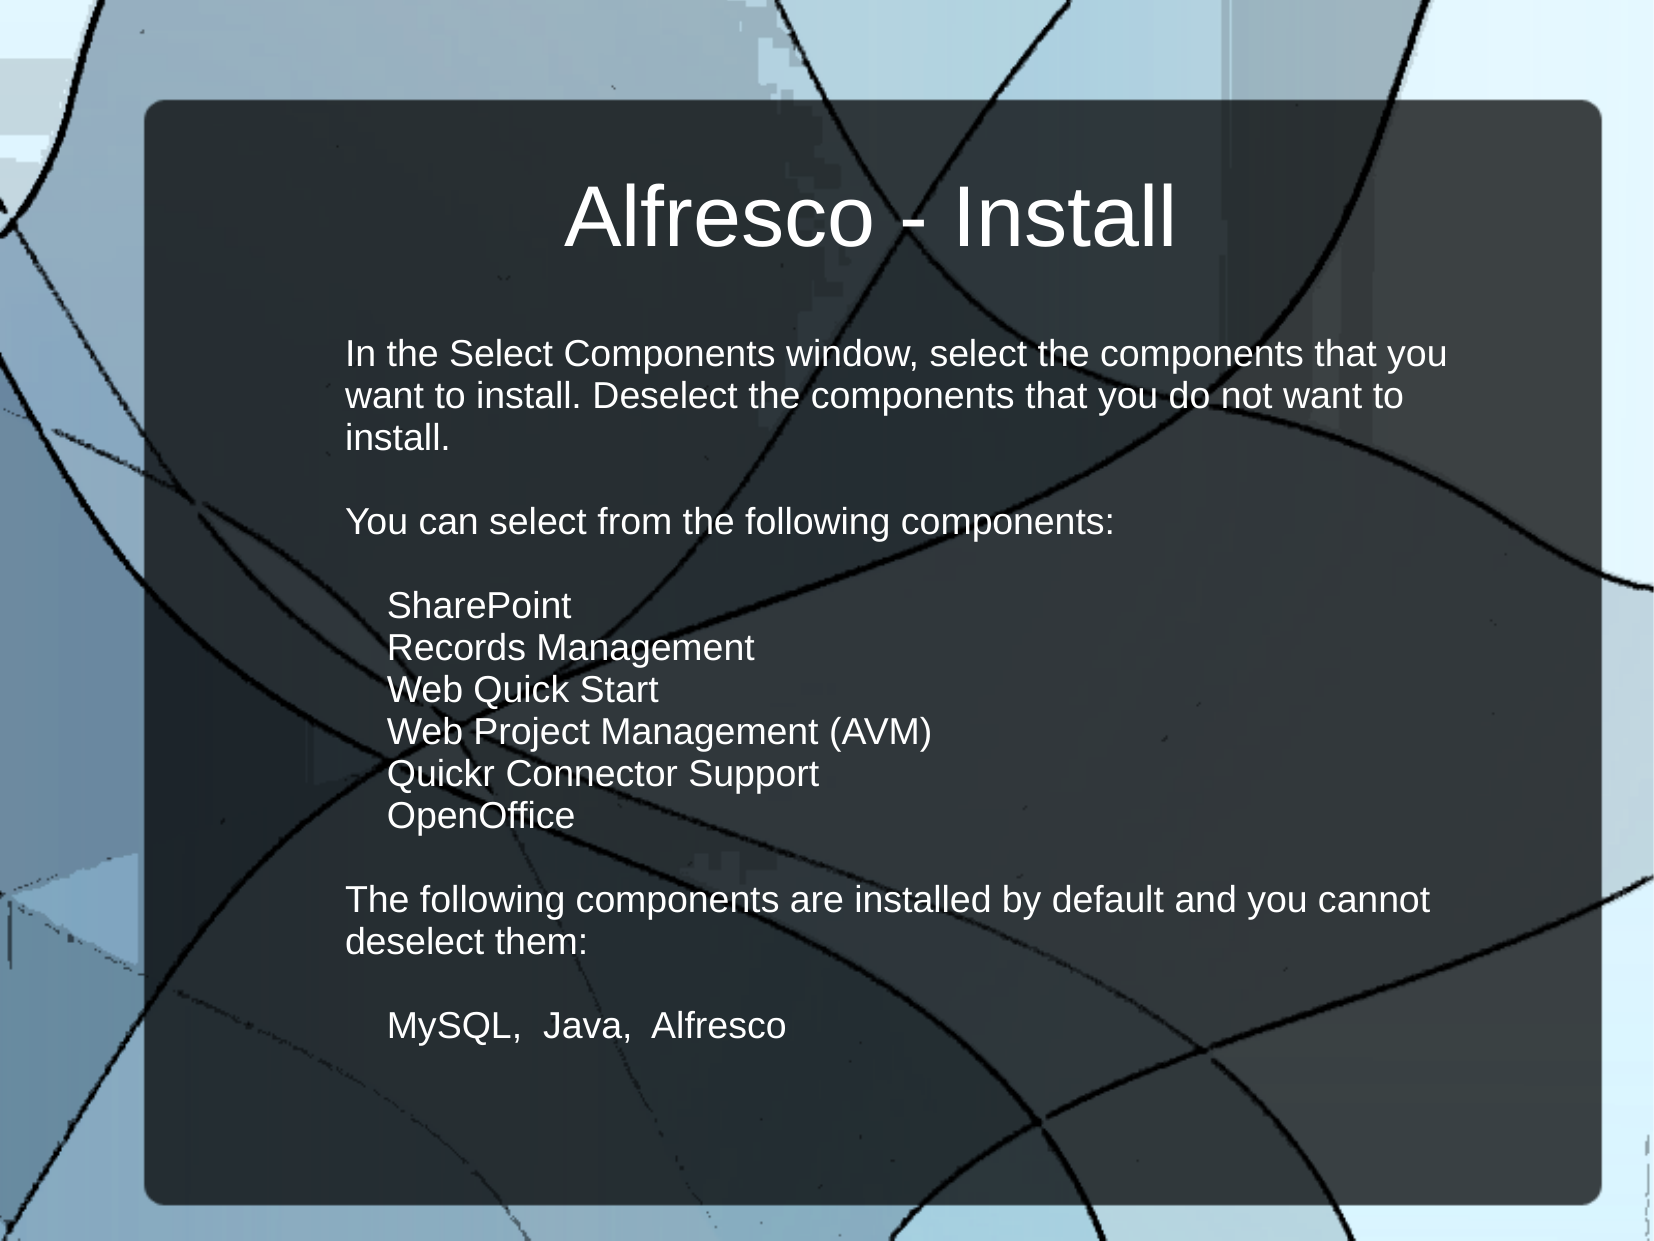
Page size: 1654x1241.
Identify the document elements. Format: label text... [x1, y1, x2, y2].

text_box In the Select Components window, select the components that you want to install. Deselect the components that you do not want to install. You can select from the following components: SharePoint Records Management Web Quick Start Web Project Management (AVM) Quickr Connector Support OpenOffice The following components are installed by default and you cannot deselect them: MySQL, Java, Alfresco [330, 325, 1516, 1055]
title Alfresco - Install [159, 108, 1583, 325]
picture [0, 0, 1654, 1241]
